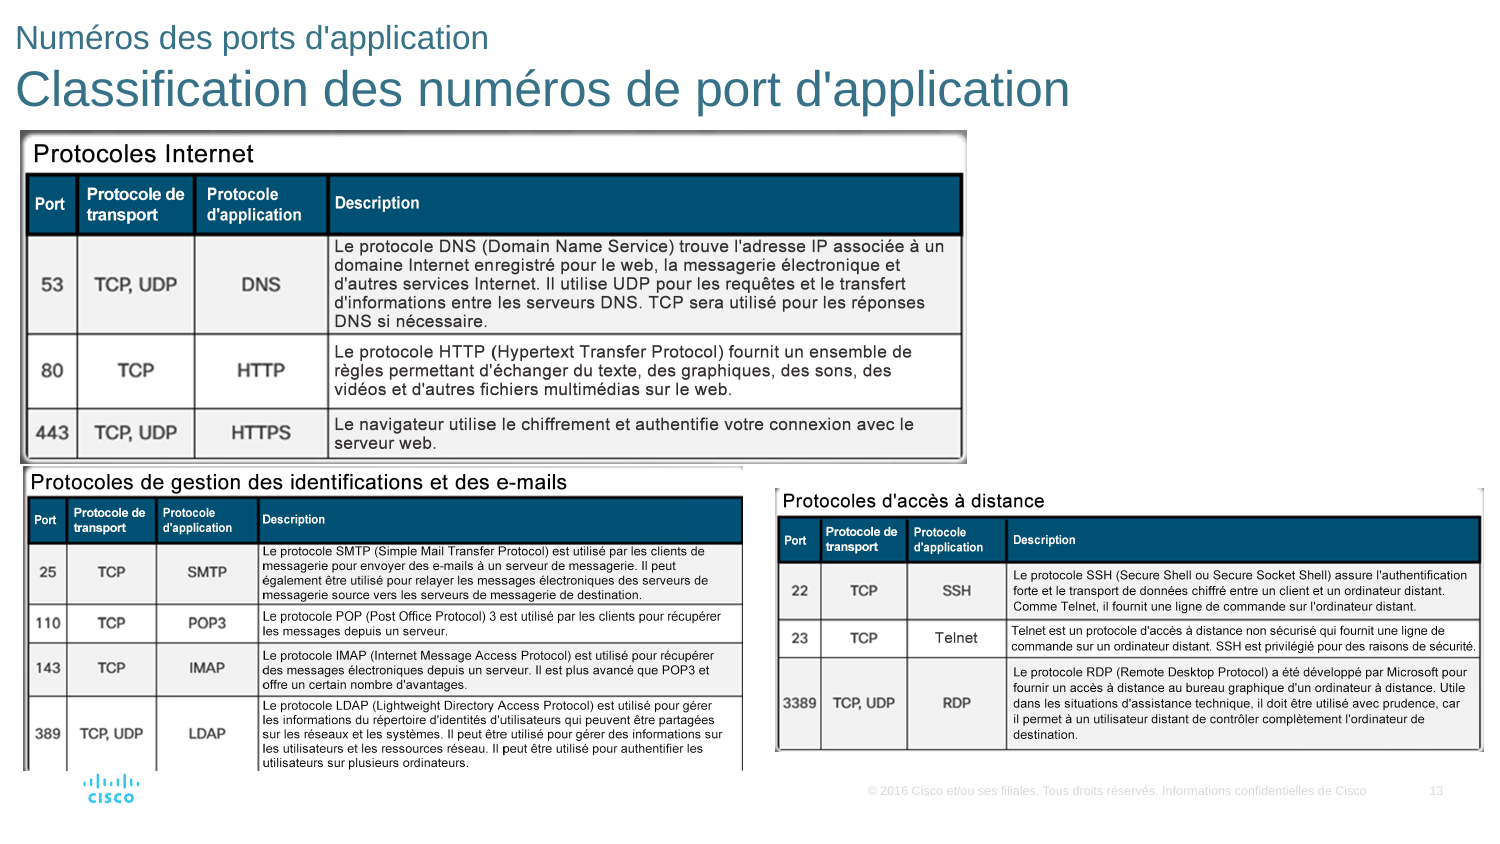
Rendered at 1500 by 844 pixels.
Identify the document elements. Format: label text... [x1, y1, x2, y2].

picture [20, 130, 967, 464]
picture [775, 488, 1484, 752]
title Numéros des ports d'application Classification des numéros de port d'application [0, 3, 1500, 129]
picture [23, 466, 743, 772]
